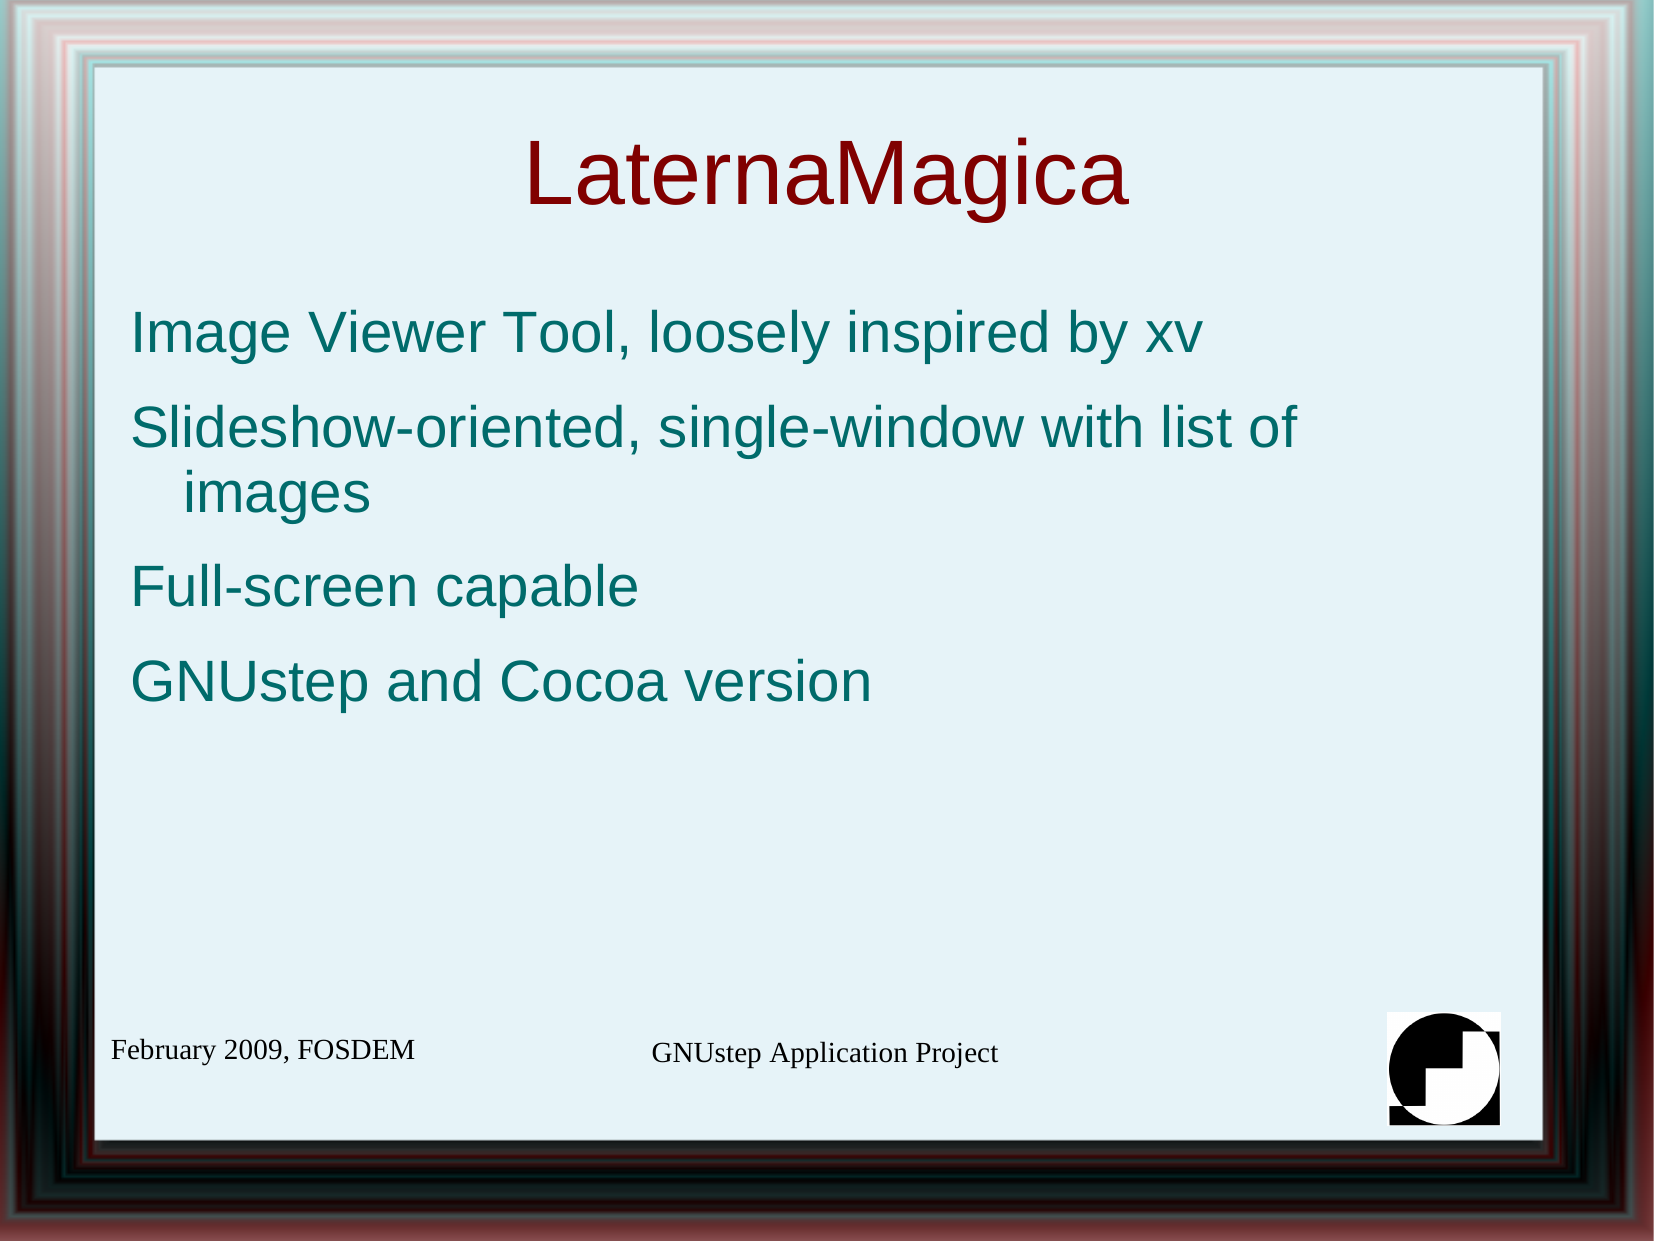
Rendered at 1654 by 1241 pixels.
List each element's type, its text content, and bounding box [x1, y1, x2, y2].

picture [0, 0, 1654, 1241]
title LaternaMagica [118, 88, 1536, 257]
list Image Viewer Tool, loosely inspired by xv Slideshow-oriented, single-window with list of images Full-screen capable GNUstep and Cocoa version [112, 300, 1501, 1013]
